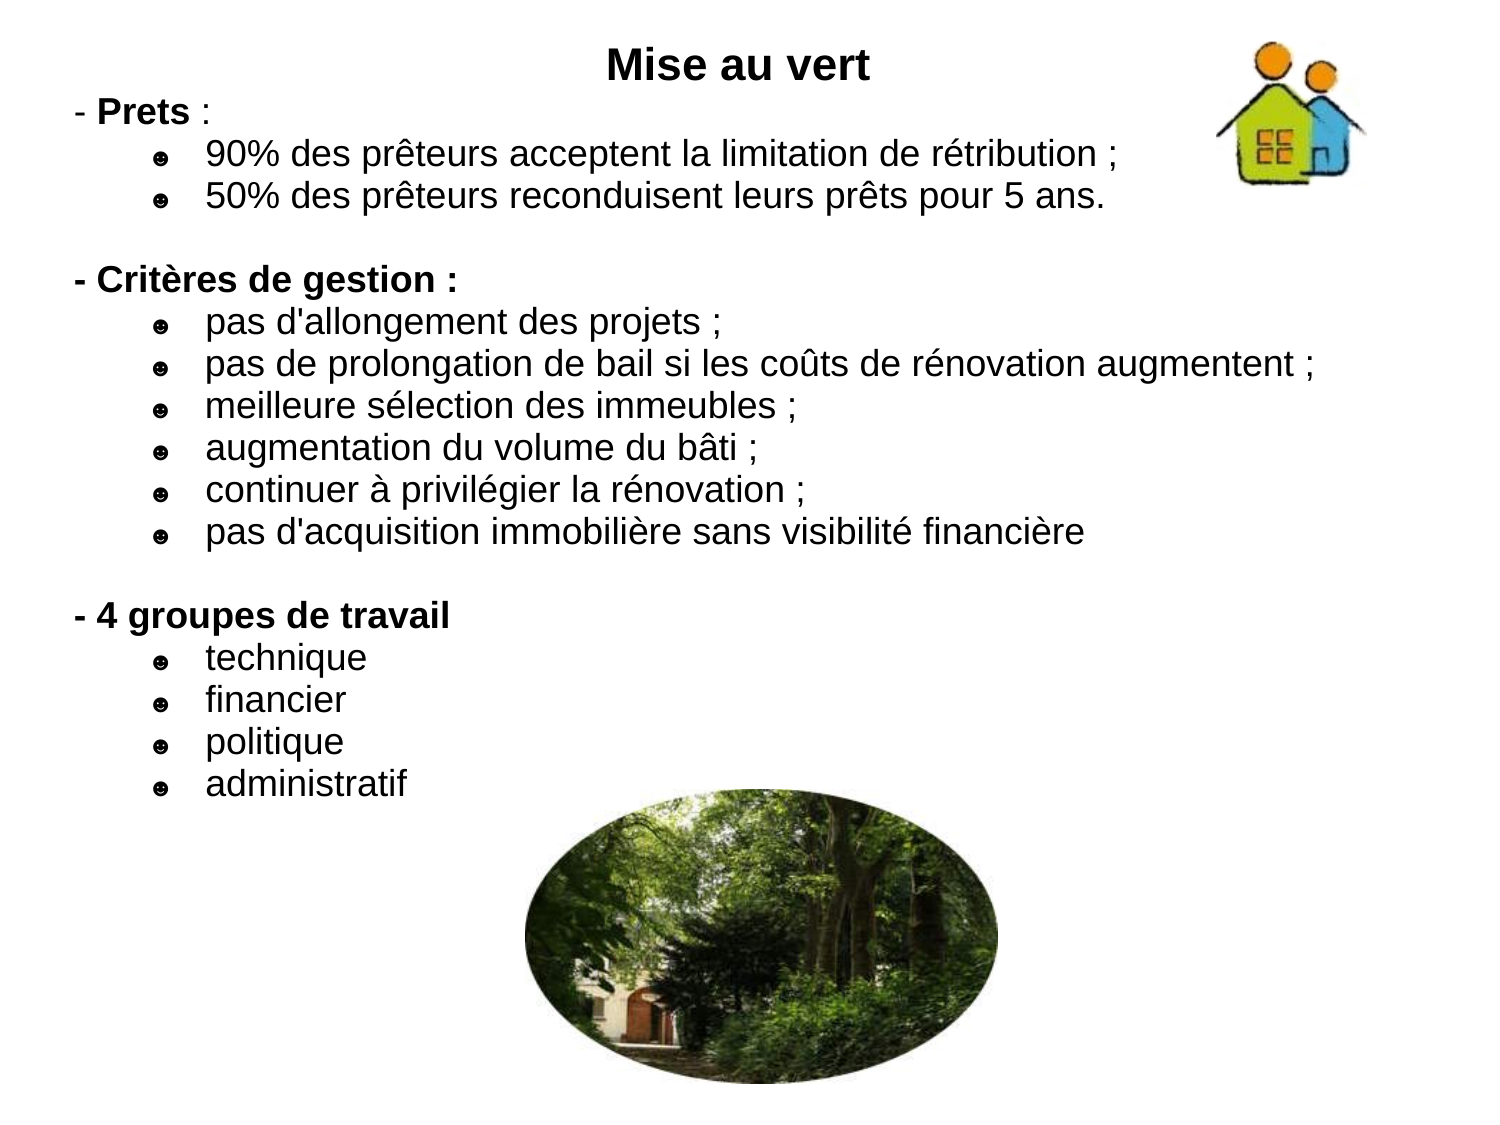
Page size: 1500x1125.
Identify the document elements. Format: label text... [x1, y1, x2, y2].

text_box Mise au vert - Prets : ☻ 90% des prêteurs acceptent la limitation de rétribution ; ☻ 50% des prêteurs reconduisent leurs prêts pour 5 ans. - Critères de gestion : ☻ pas d'allongement des projets ; ☻ pas de prolongation de bail si les coûts de rénovation augmentent ; ☻ meilleure sélection des immeubles ; ☻ augmentation du volume du bâti ; ☻ continuer à privilégier la rénovation ; ☻ pas d'acquisition immobilière sans visibilité financière - 4 groupes de travail ☻ technique ☻ financier ☻ politique ☻ administratif [59, 31, 1418, 1027]
picture [525, 789, 998, 1084]
picture [1216, 41, 1367, 189]
